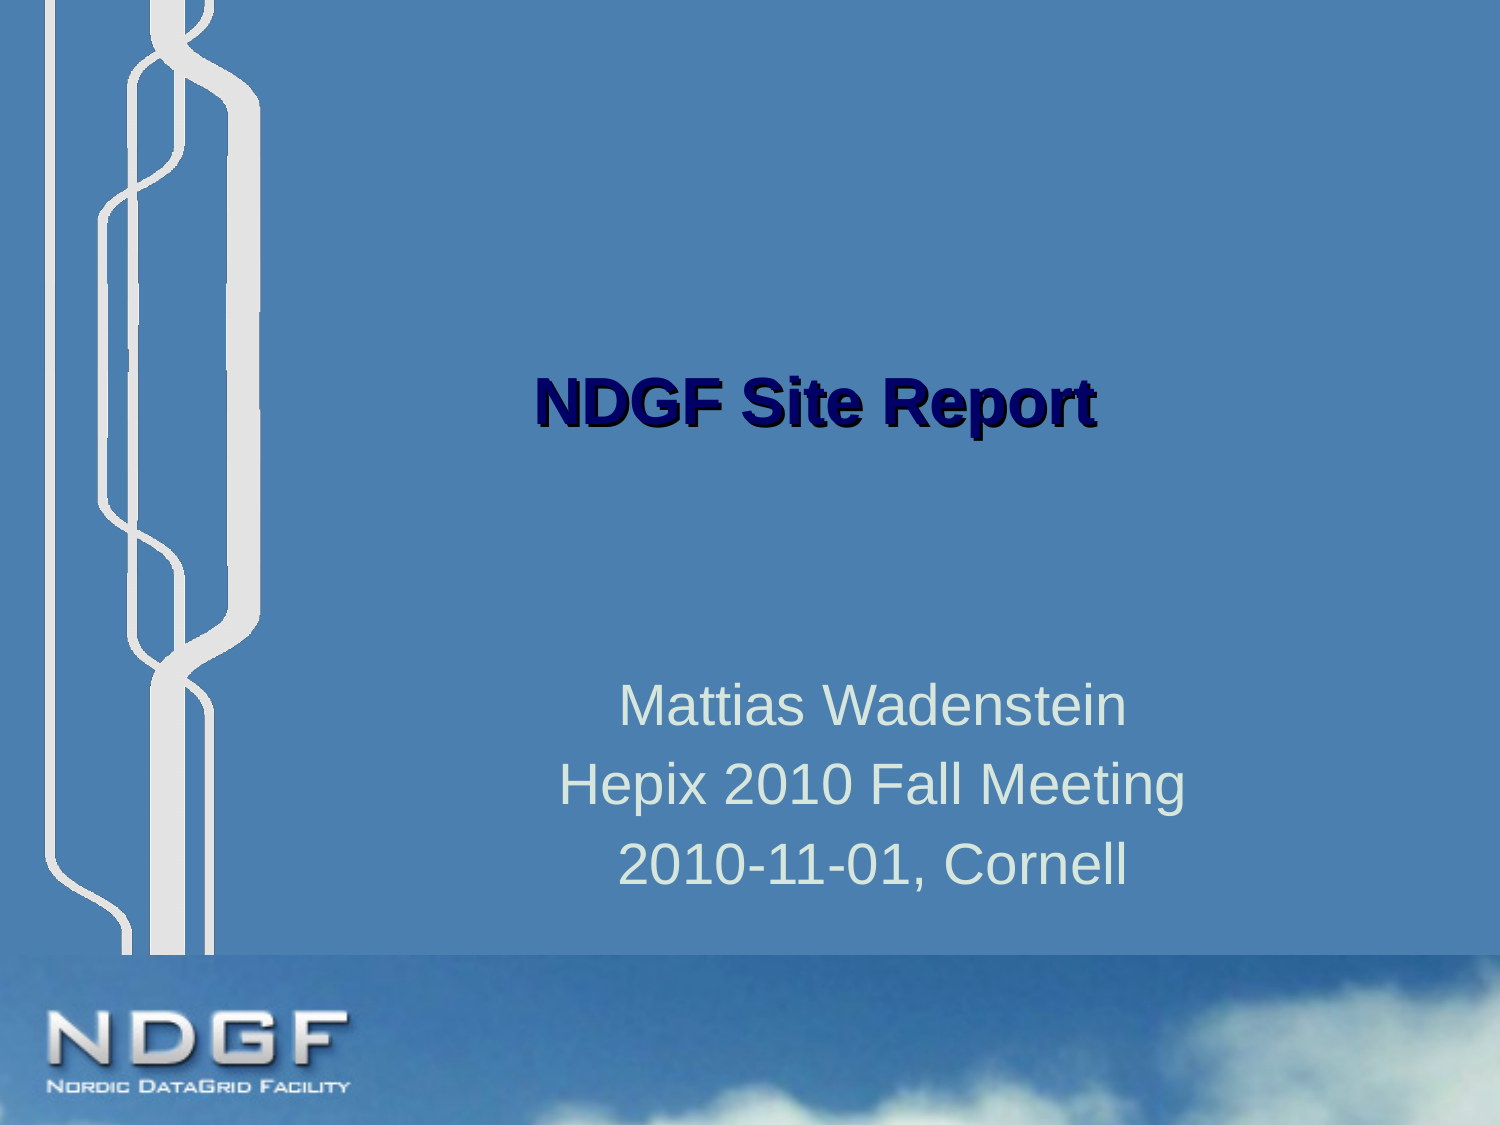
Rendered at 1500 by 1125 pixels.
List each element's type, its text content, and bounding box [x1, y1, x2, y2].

picture [0, 929, 1500, 1125]
title NDGF Site Report [324, 227, 1306, 575]
subtitle Mattias Wadenstein Hepix 2010 Fall Meeting 2010-11-01, Cornell [348, 640, 1399, 929]
